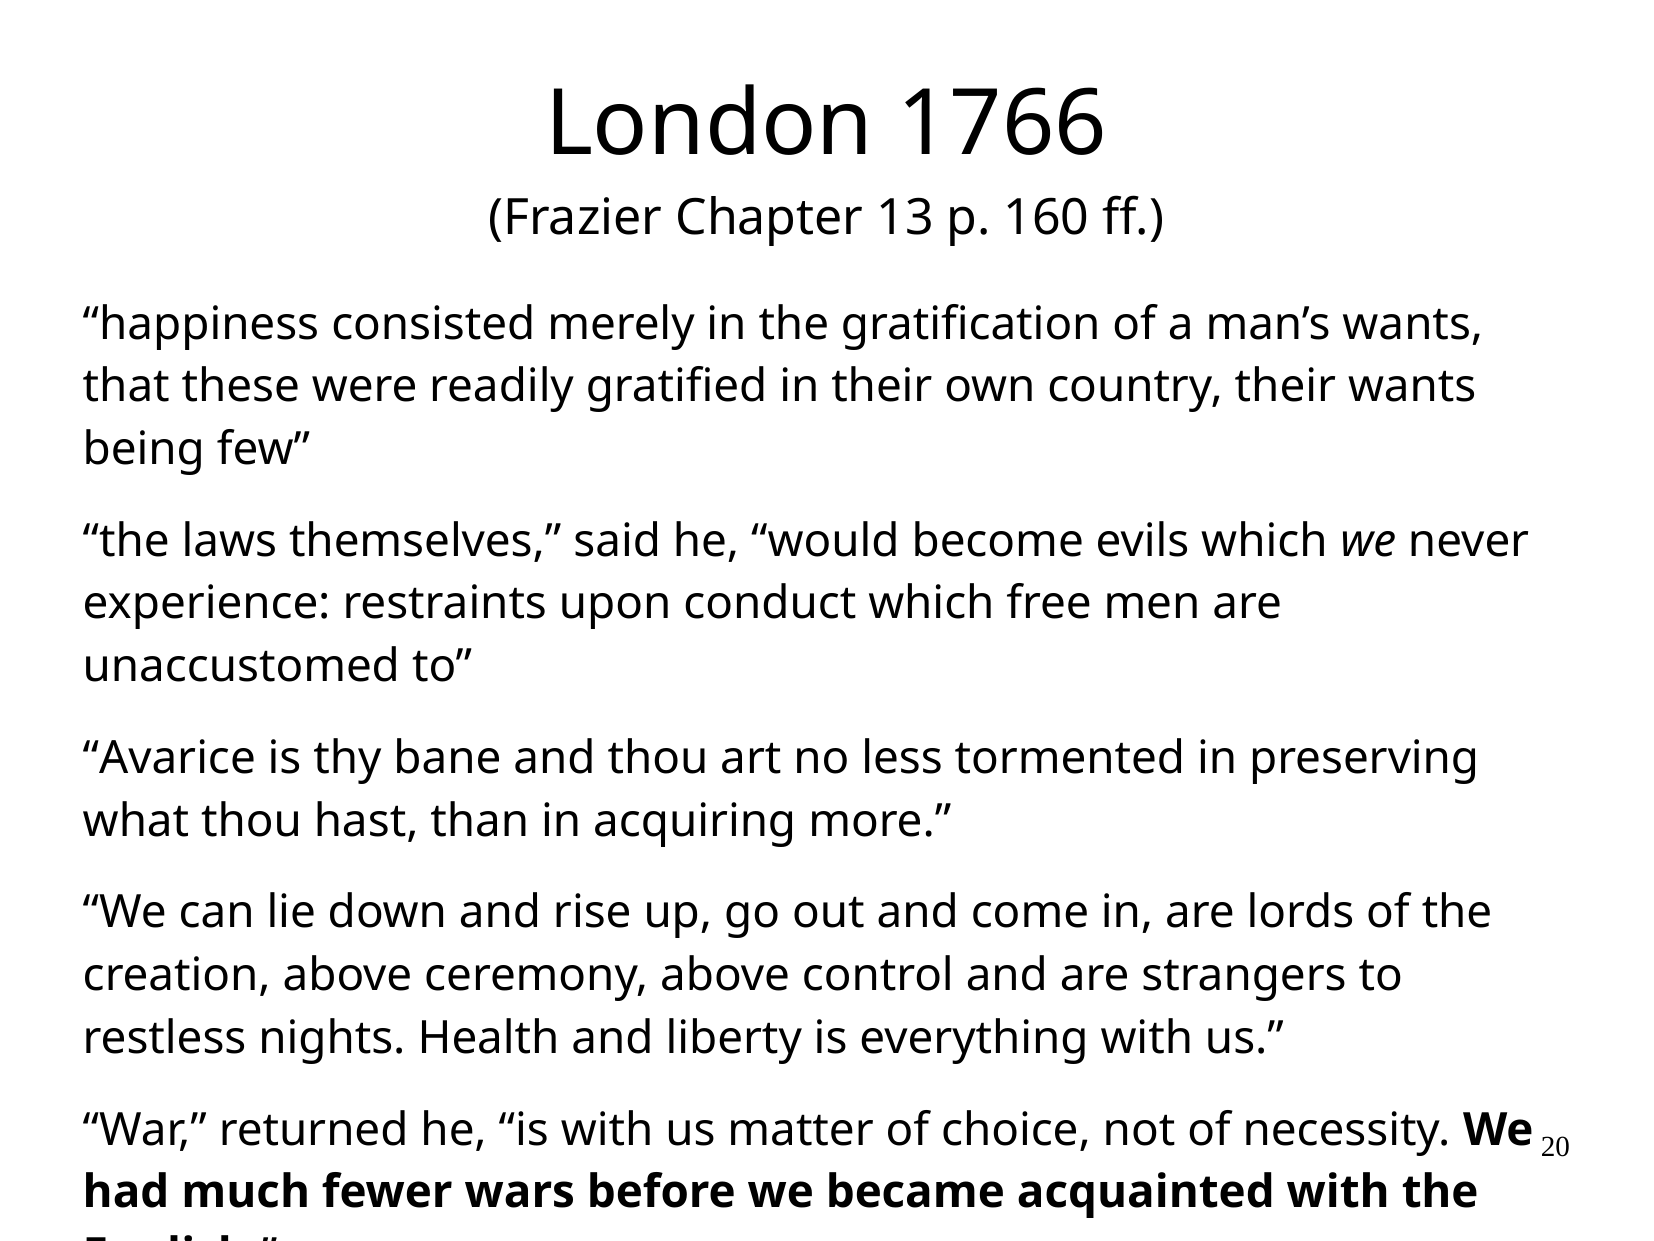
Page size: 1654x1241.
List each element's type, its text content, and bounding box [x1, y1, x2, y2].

title London 1766 (Frazier Chapter 13 p. 160 ff.) [82, 49, 1571, 257]
list “happiness consisted merely in the gratification of a man’s wants, that these were readily gratified in their own country, their wants being few” “the laws themselves,” said he, “would become evils which we never experience: restraints upon conduct which free men are unaccustomed to” “Avarice is thy bane and thou art no less tormented in preserving what thou hast, than in acquiring more.” “We can lie down and rise up, go out and come in, are lords of the creation, above ceremony, above control and are strangers to restless nights. Health and liberty is everything with us.” “War,” returned he, “is with us matter of choice, not of necessity. We had much fewer wars before we became acquainted with the English.” [82, 290, 1571, 1183]
